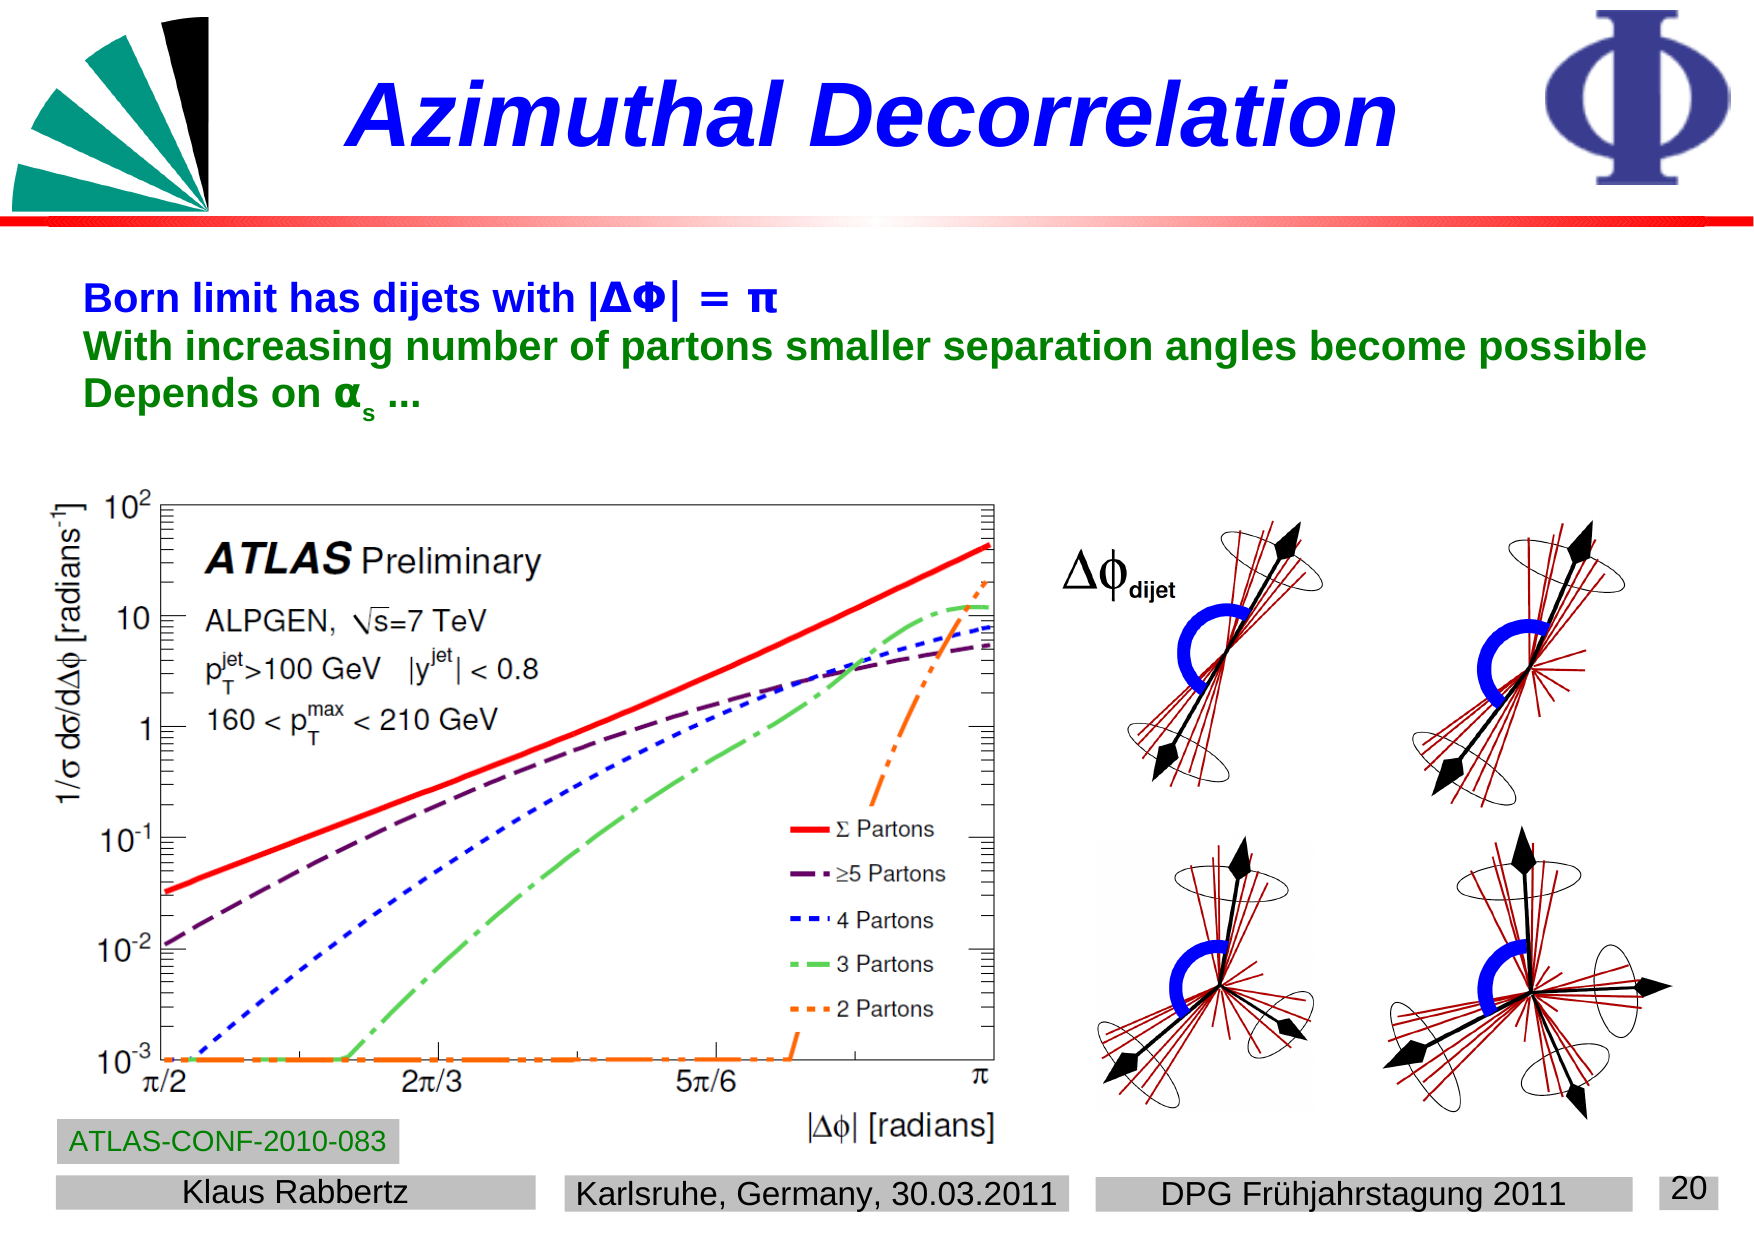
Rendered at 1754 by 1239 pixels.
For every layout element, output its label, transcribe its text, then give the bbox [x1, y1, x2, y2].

picture [1408, 517, 1626, 812]
text_box Born limit has dijets with |ΔΦ| = π With increasing number of partons smaller separation angles become possible Depends on αs ... [71, 267, 1660, 433]
picture [1059, 518, 1324, 793]
picture [42, 483, 1008, 1157]
picture [1378, 820, 1674, 1123]
text_box ATLAS-CONF-2010-083 [57, 1119, 400, 1164]
picture [1093, 833, 1316, 1112]
picture [1545, 10, 1731, 185]
title Azimuthal Decorrelation [220, 22, 1525, 207]
picture [12, 17, 209, 214]
